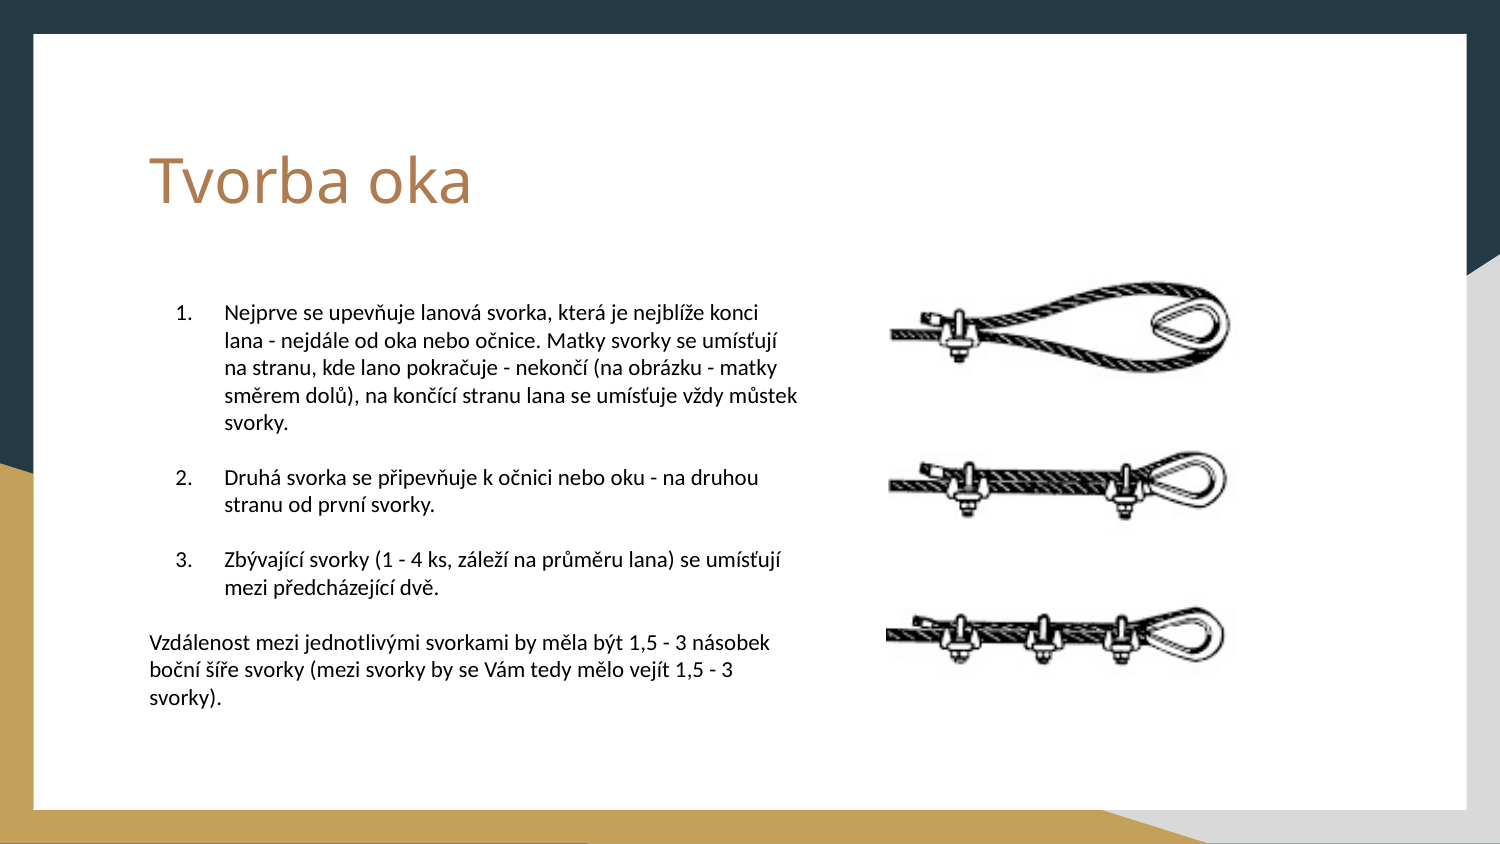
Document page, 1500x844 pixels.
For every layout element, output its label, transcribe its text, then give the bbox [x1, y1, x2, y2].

title Tvorba oka [134, 126, 1366, 283]
picture [886, 246, 1241, 715]
list Nejprve se upevňuje lanová svorka, která je nejblíže konci lana - nejdále od oka nebo očnice. Matky svorky se umísťují na stranu, kde lano pokračuje - nekončí (na obrázku - matky směrem dolů), na končící stranu lana se umísťuje vždy můstek svorky. Druhá svorka se připevňuje k očnici nebo oku - na druhou stranu od první svorky. Zbývající svorky (1 - 4 ks, záleží na průměru lana) se umísťují mezi předcházející dvě. Vzdálenost mezi jednotlivými svorkami by měla být 1,5 - 3 násobek boční šíře svorky (mezi svorky by se Vám tedy mělo vejít 1,5 - 3 svorky). [134, 282, 815, 729]
